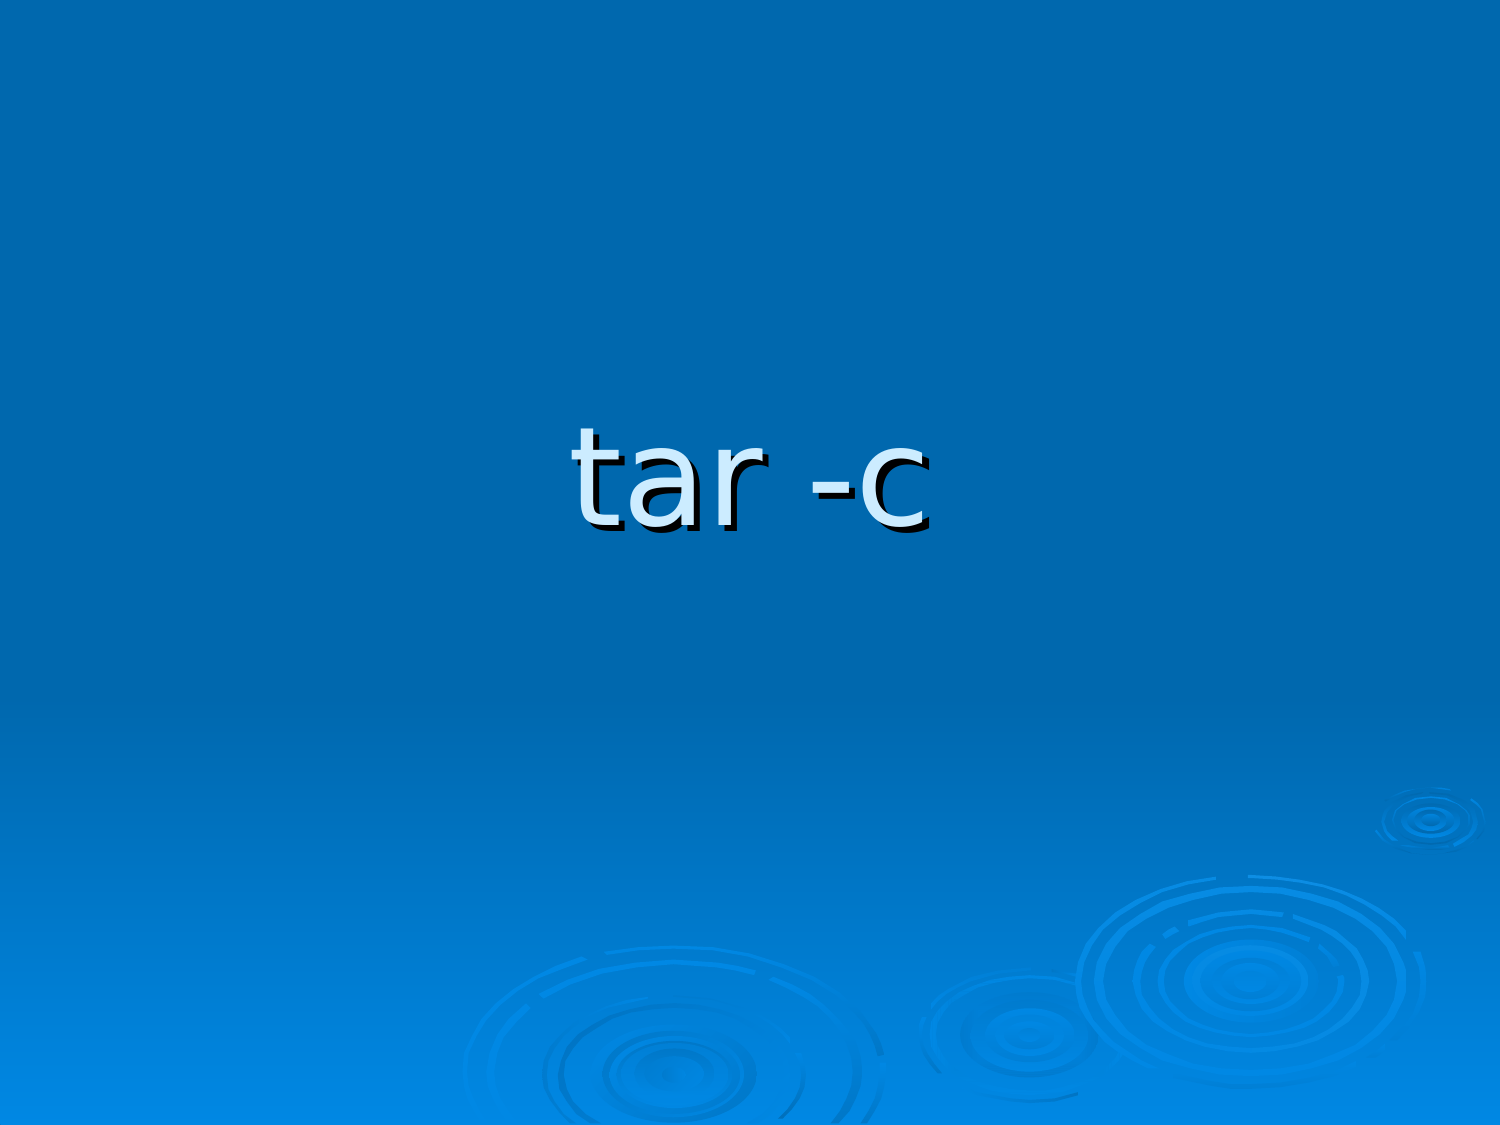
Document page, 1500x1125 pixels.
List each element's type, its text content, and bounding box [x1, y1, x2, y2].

title tar -c [112, 277, 1388, 563]
